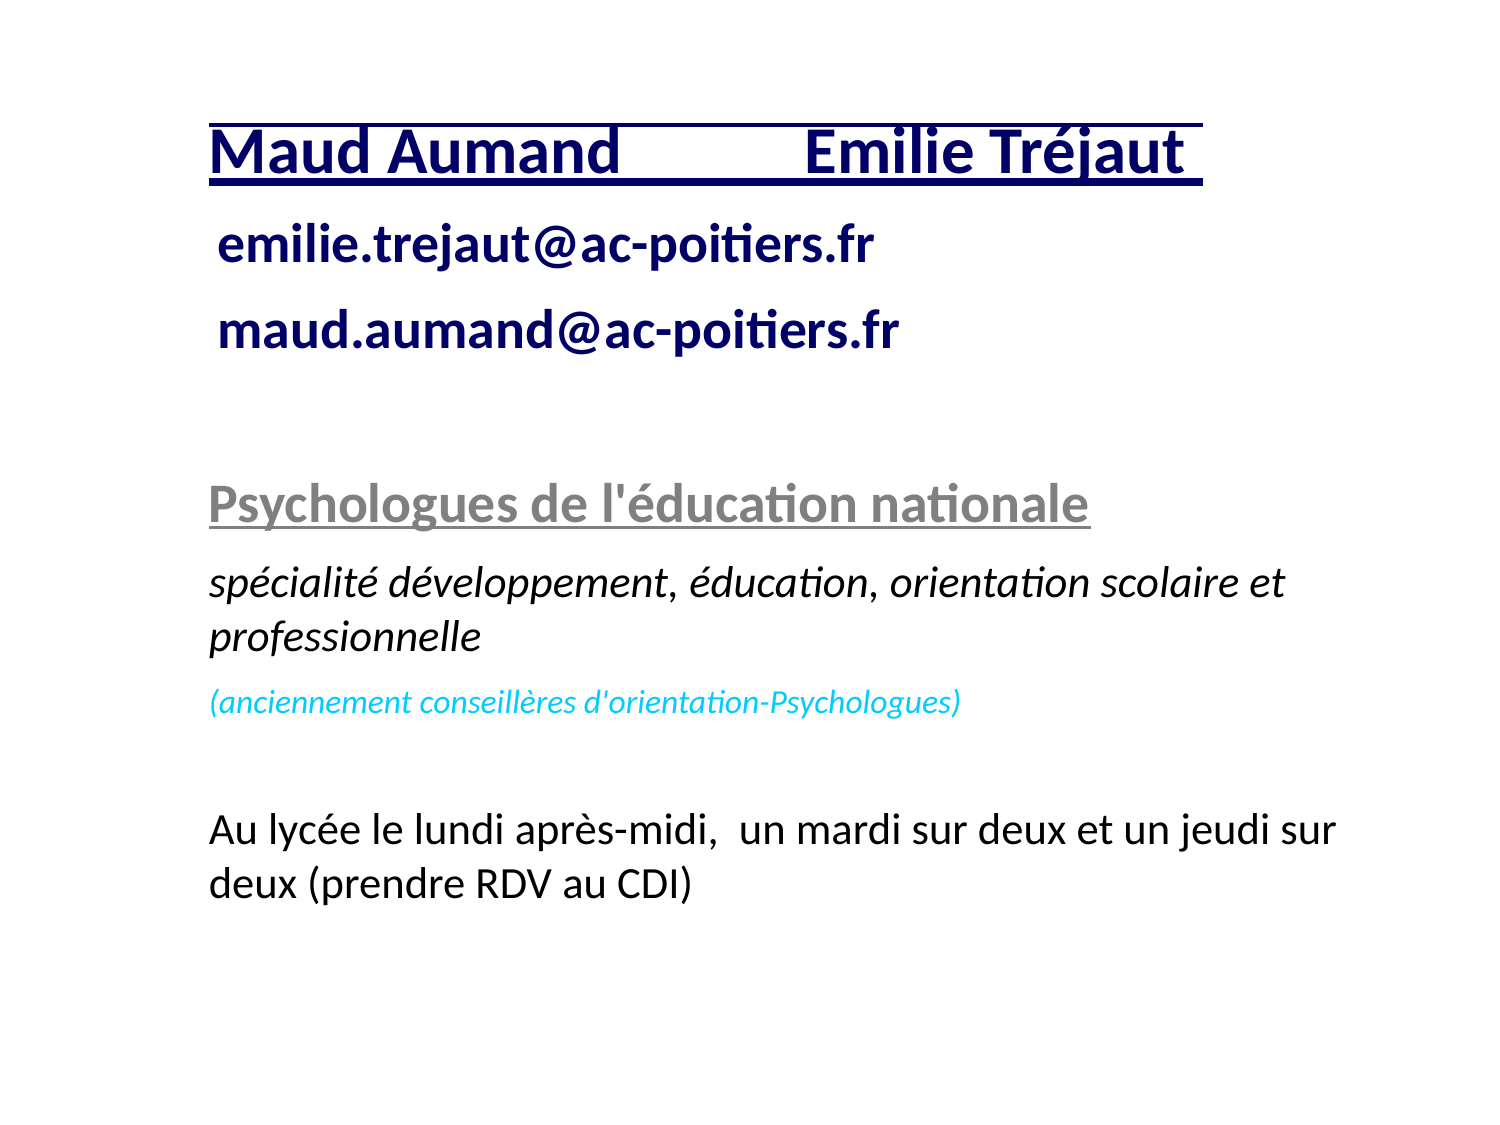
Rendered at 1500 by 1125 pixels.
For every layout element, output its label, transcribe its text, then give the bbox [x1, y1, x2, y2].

list Maud Aumand Emilie Tréjaut emilie.trejaut@ac-poitiers.fr maud.aumand@ac-poitiers.fr Psychologues de l'éducation nationale spécialité développement, éducation, orientation scolaire et professionnelle (anciennement conseillères d'orientation-Psychologues) Au lycée le lundi après-midi, un mardi sur deux et un jeudi sur deux (prendre RDV au CDI) [75, 106, 1425, 916]
